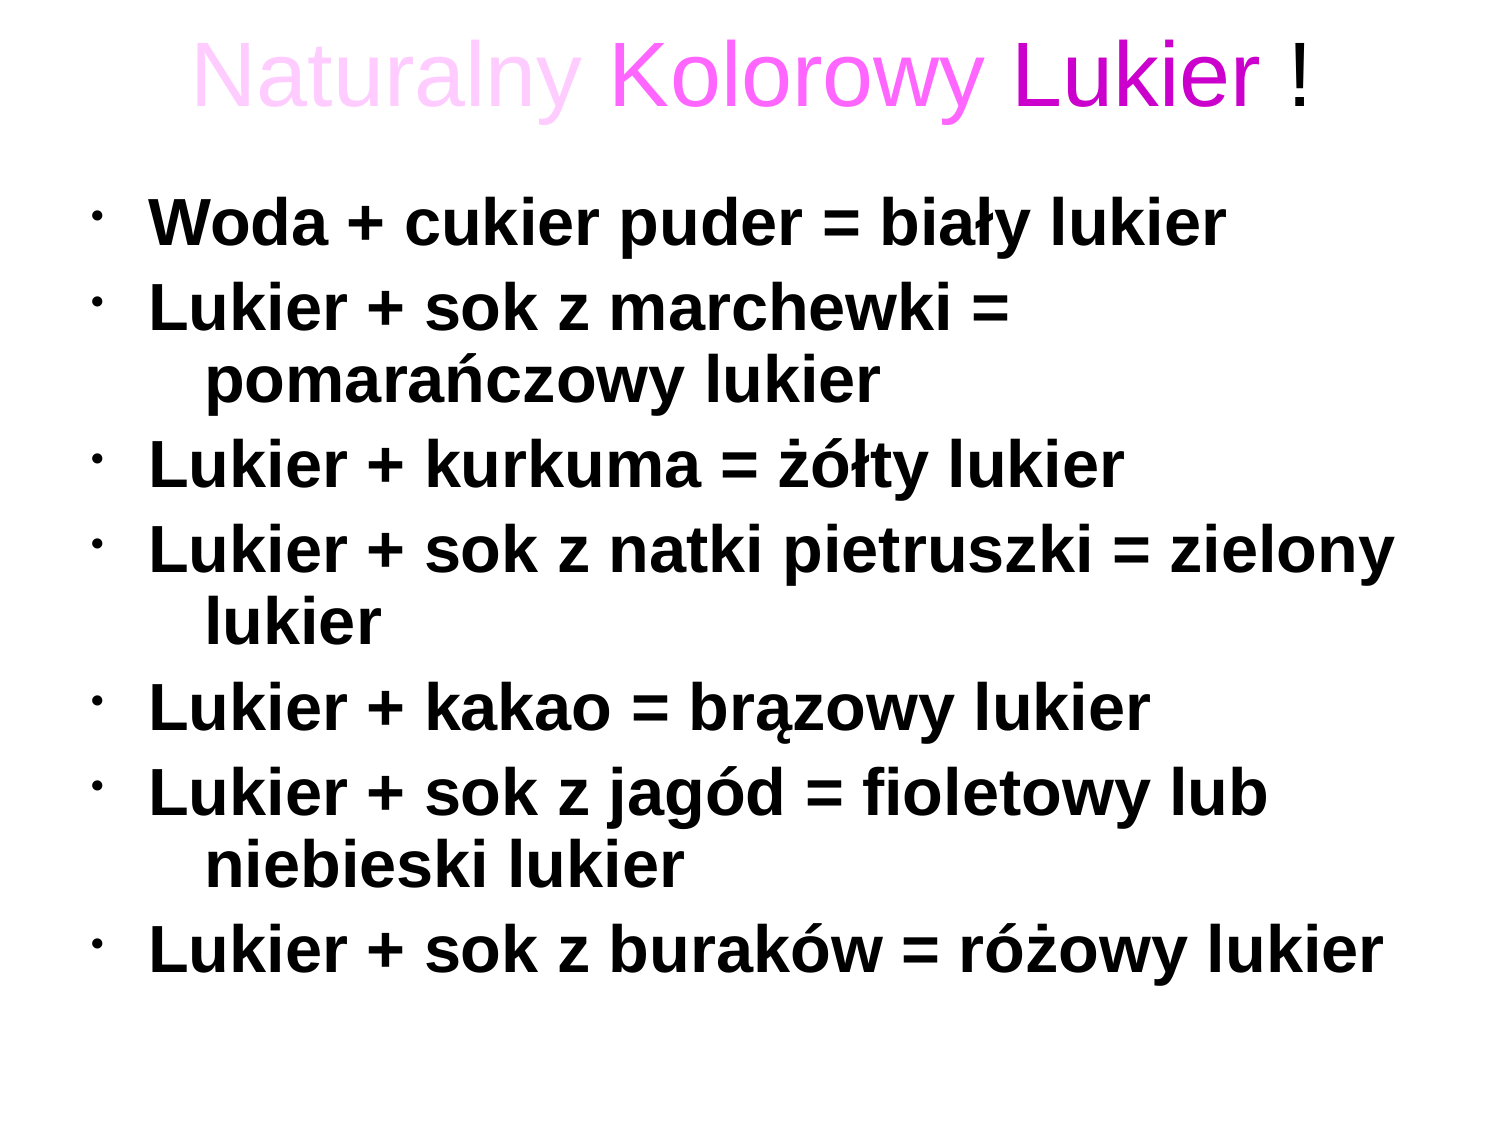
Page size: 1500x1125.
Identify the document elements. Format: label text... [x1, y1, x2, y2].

text_box Woda + cukier puder = biały lukier Lukier + sok z marchewki = pomarańczowy lukier Lukier + kurkuma = żółty lukier Lukier + sok z natki pietruszki = zielony lukier Lukier + kakao = brązowy lukier Lukier + sok z jagód = fioletowy lub niebieski lukier Lukier + sok z buraków = różowy lukier [76, 172, 1427, 1066]
title Naturalny Kolorowy Lukier ! [76, 0, 1427, 172]
